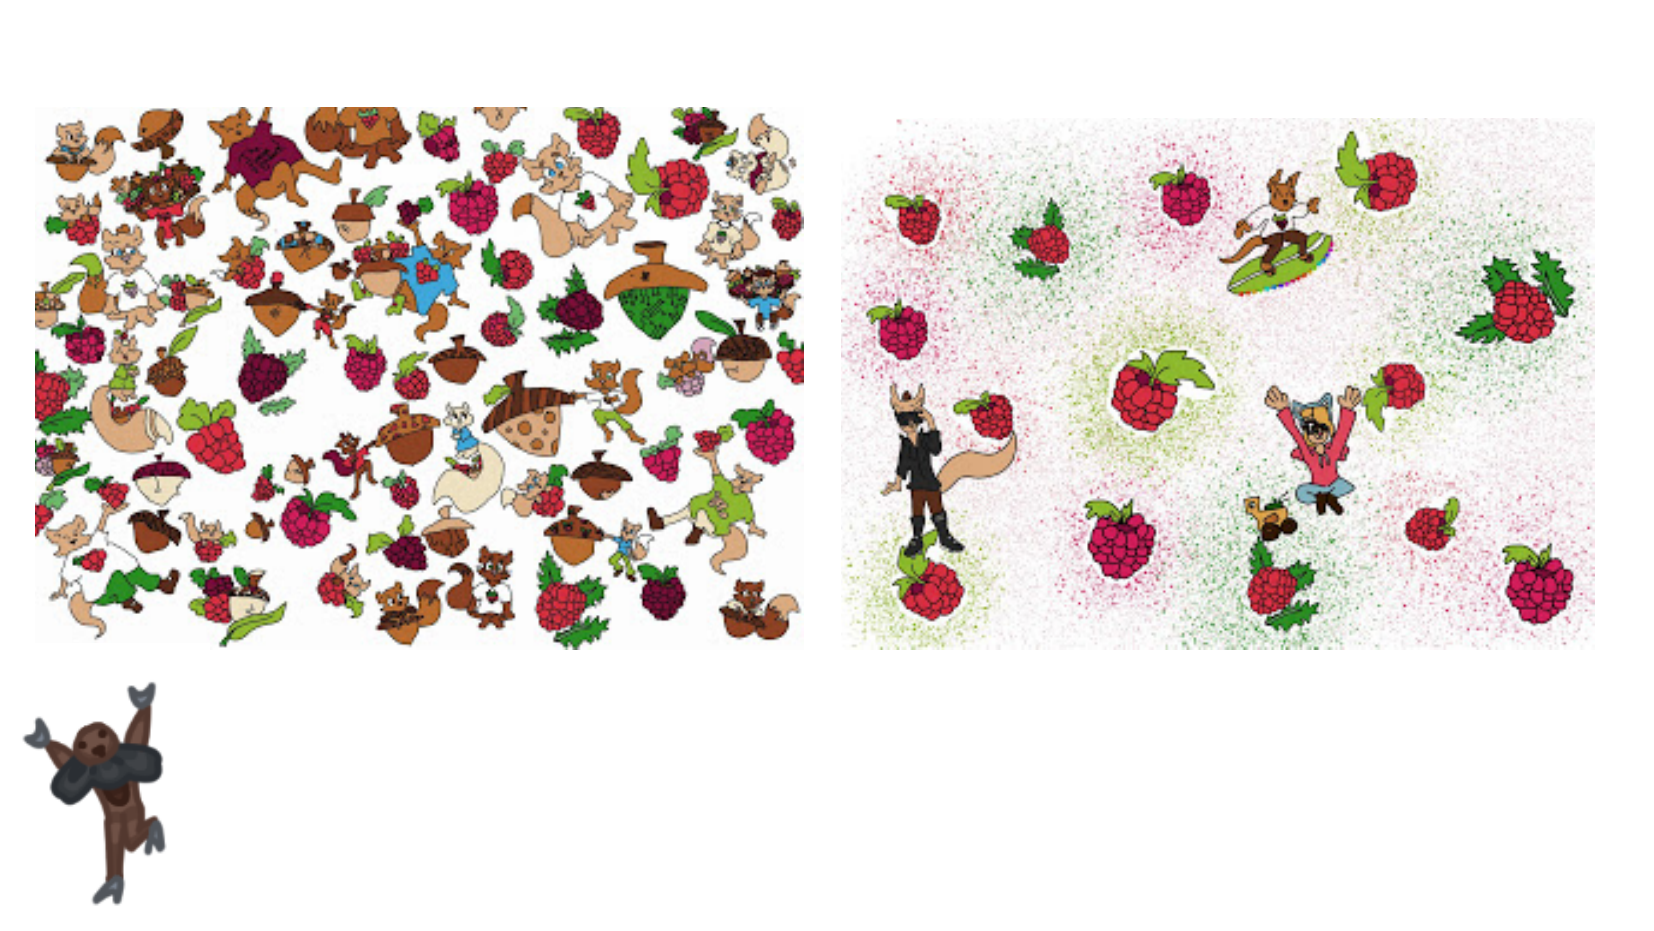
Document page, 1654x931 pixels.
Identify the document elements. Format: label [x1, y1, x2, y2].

picture [0, 107, 804, 931]
picture [841, 118, 1595, 650]
